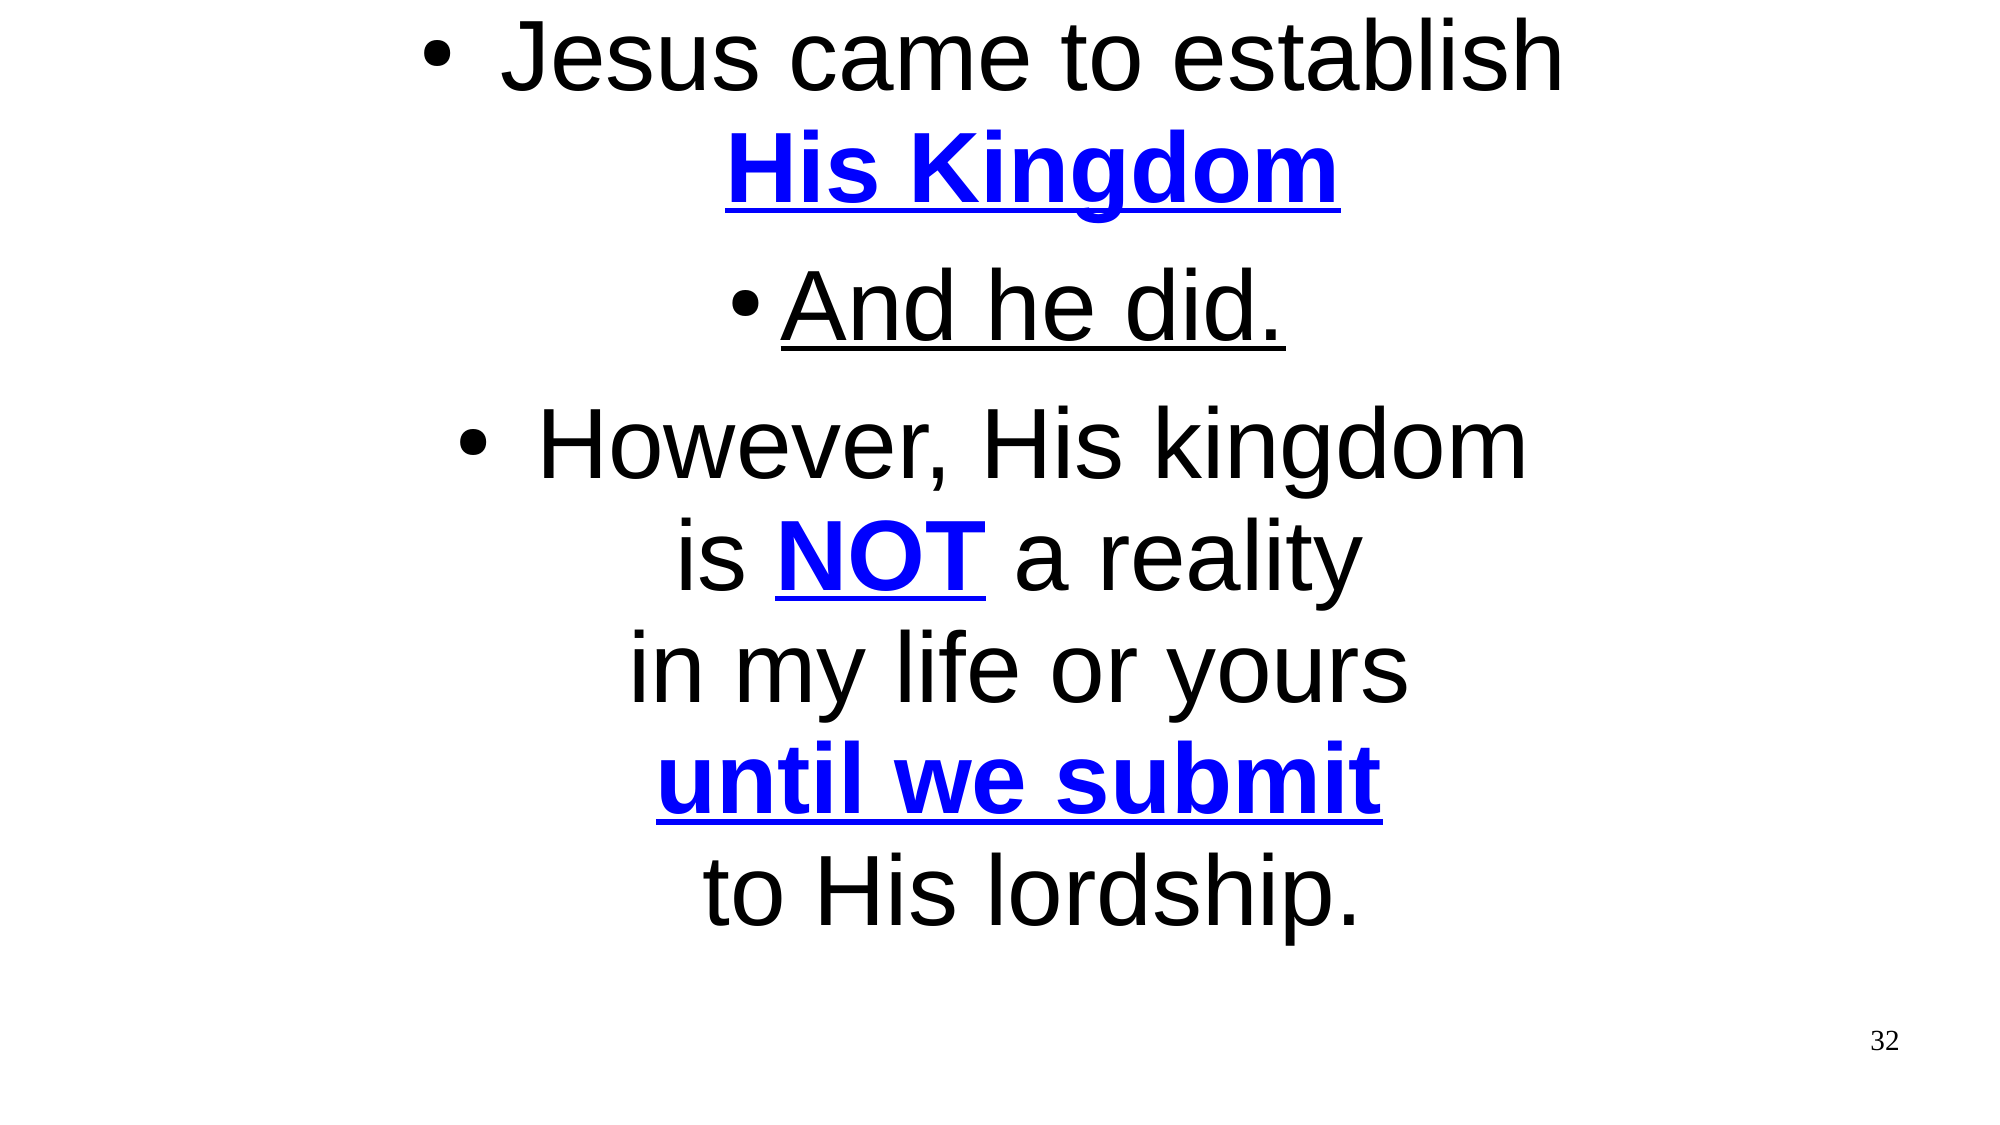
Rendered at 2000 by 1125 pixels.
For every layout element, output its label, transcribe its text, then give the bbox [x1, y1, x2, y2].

list Jesus came to establish His Kingdom And he did. However, His kingdom is NOT a reality in my life or yours until we submit to His lordship. [0, 0, 1996, 1123]
